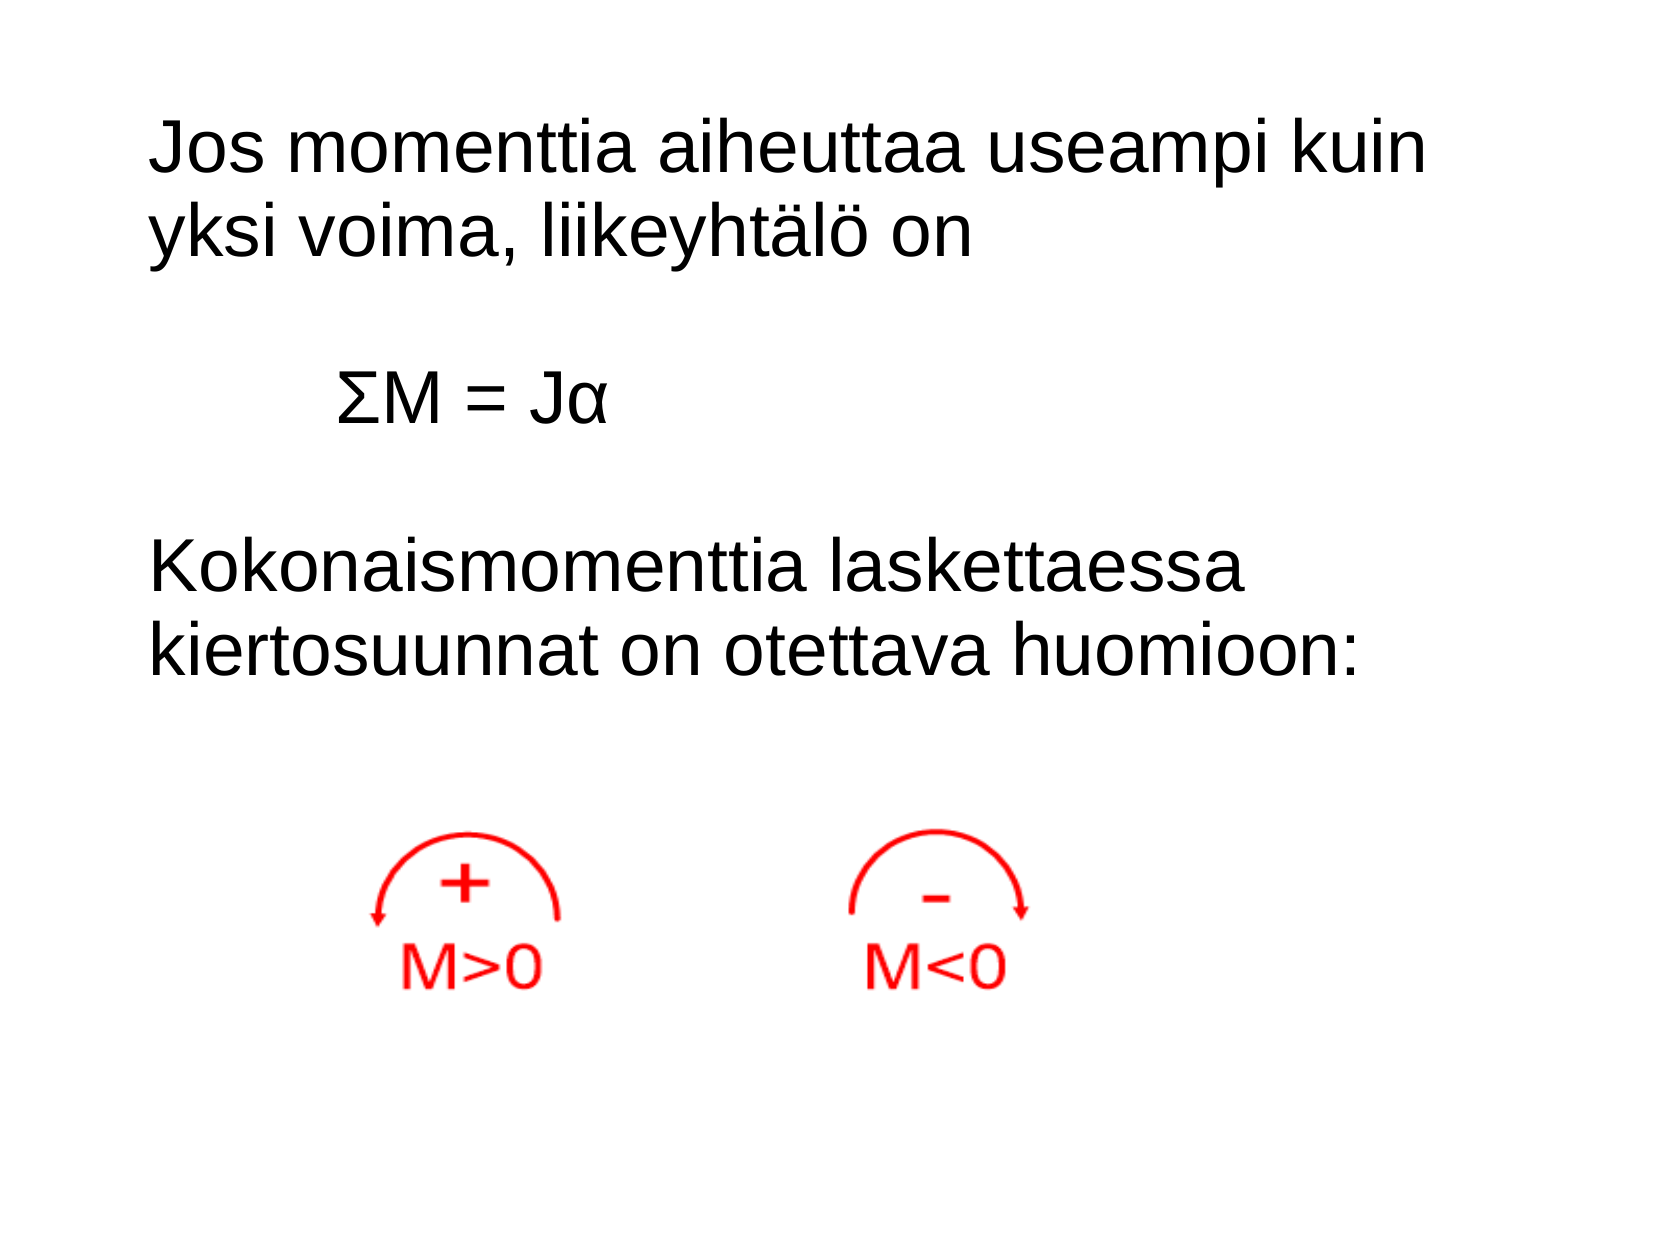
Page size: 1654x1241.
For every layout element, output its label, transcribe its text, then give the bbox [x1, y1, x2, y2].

picture [330, 791, 1137, 1028]
text_box Jos momenttia aiheuttaa useampi kuin yksi voima, liikeyhtälö on ΣM = Jα Kokonaismomenttia laskettaessa kiertosuunnat on otettava huomioon: [134, 98, 1477, 745]
